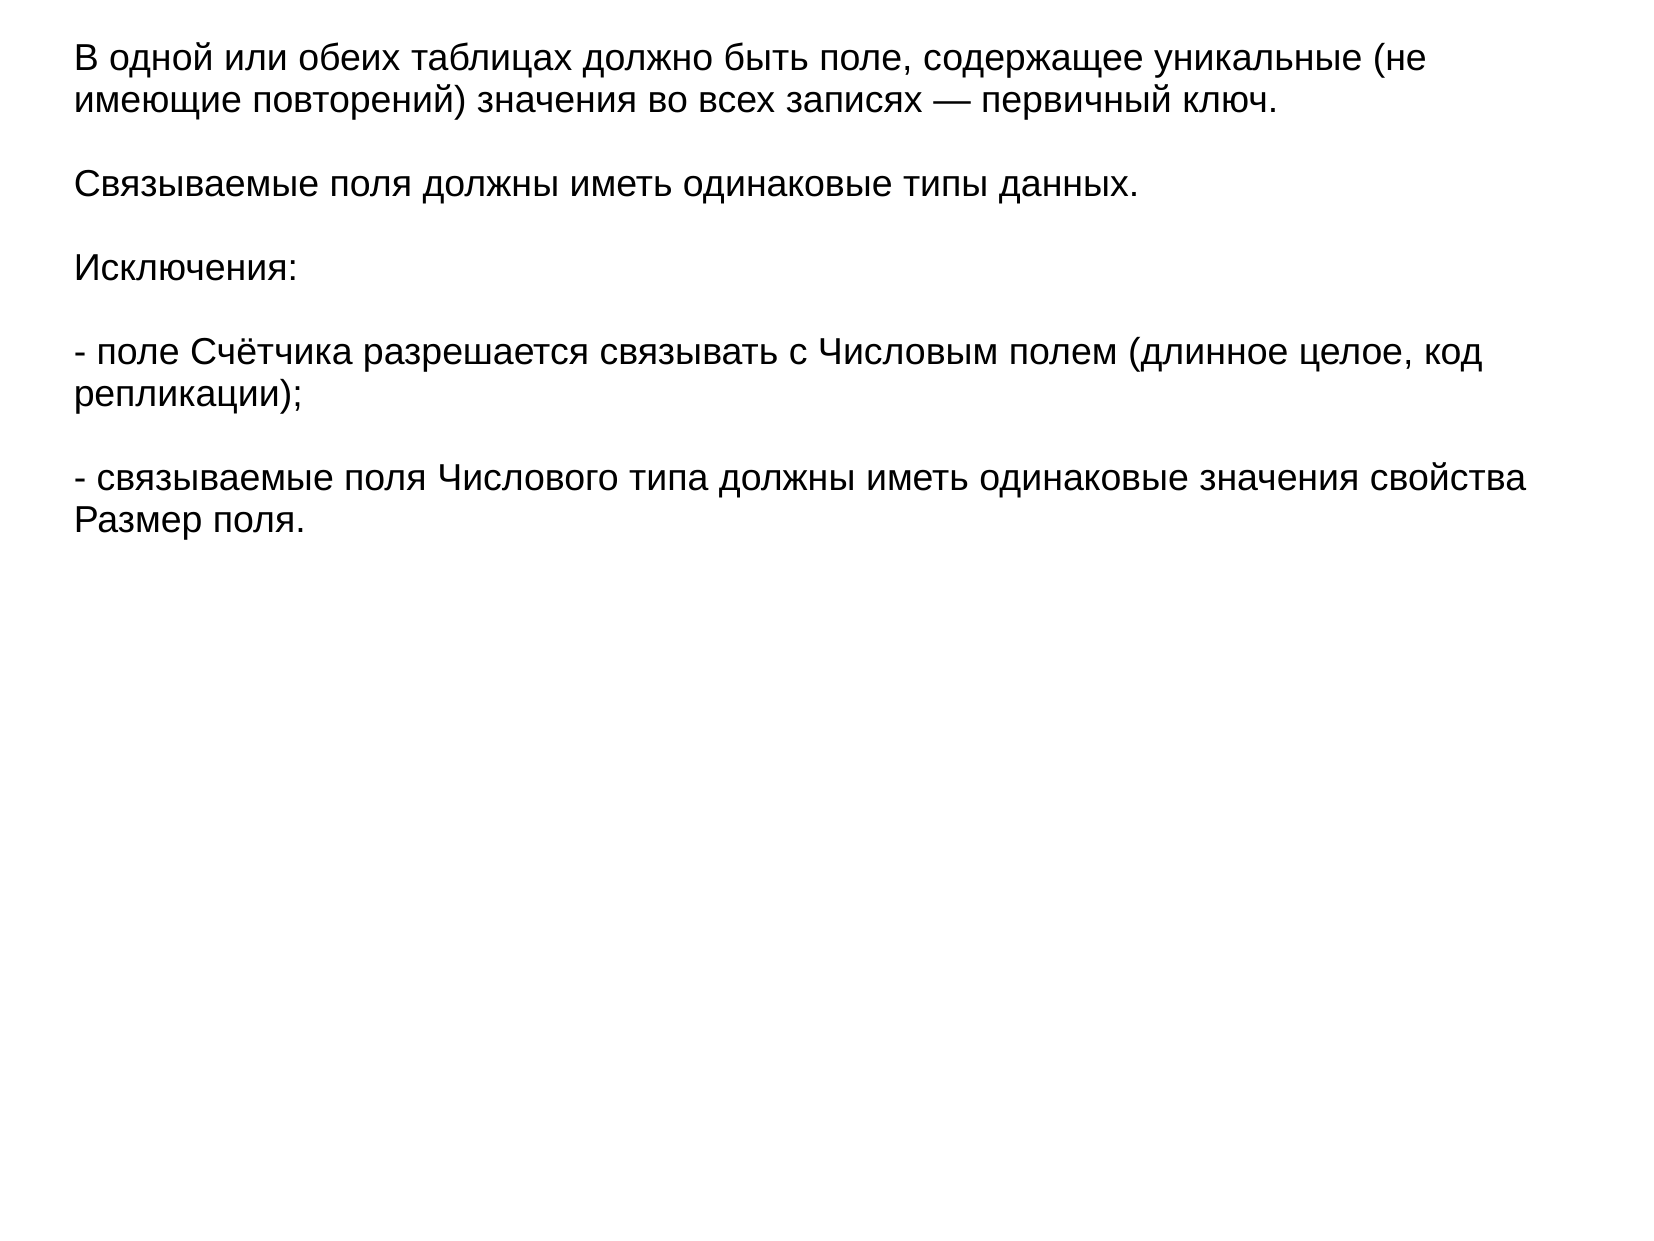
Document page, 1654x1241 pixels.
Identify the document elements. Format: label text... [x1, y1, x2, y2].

text_box В одной или обеих таблицах должно быть поле, содержащее уникальные (не имеющие повторений) значения во всех записях — первичный ключ. Связываемые поля должны иметь одинаковые типы данных. Исключения: - поле Счётчика разрешается связывать с Числовым полем (длинное целое, код репликации); - связываемые поля Числового типа должны иметь одинаковые значения свойства Размер поля. [59, 29, 1595, 549]
